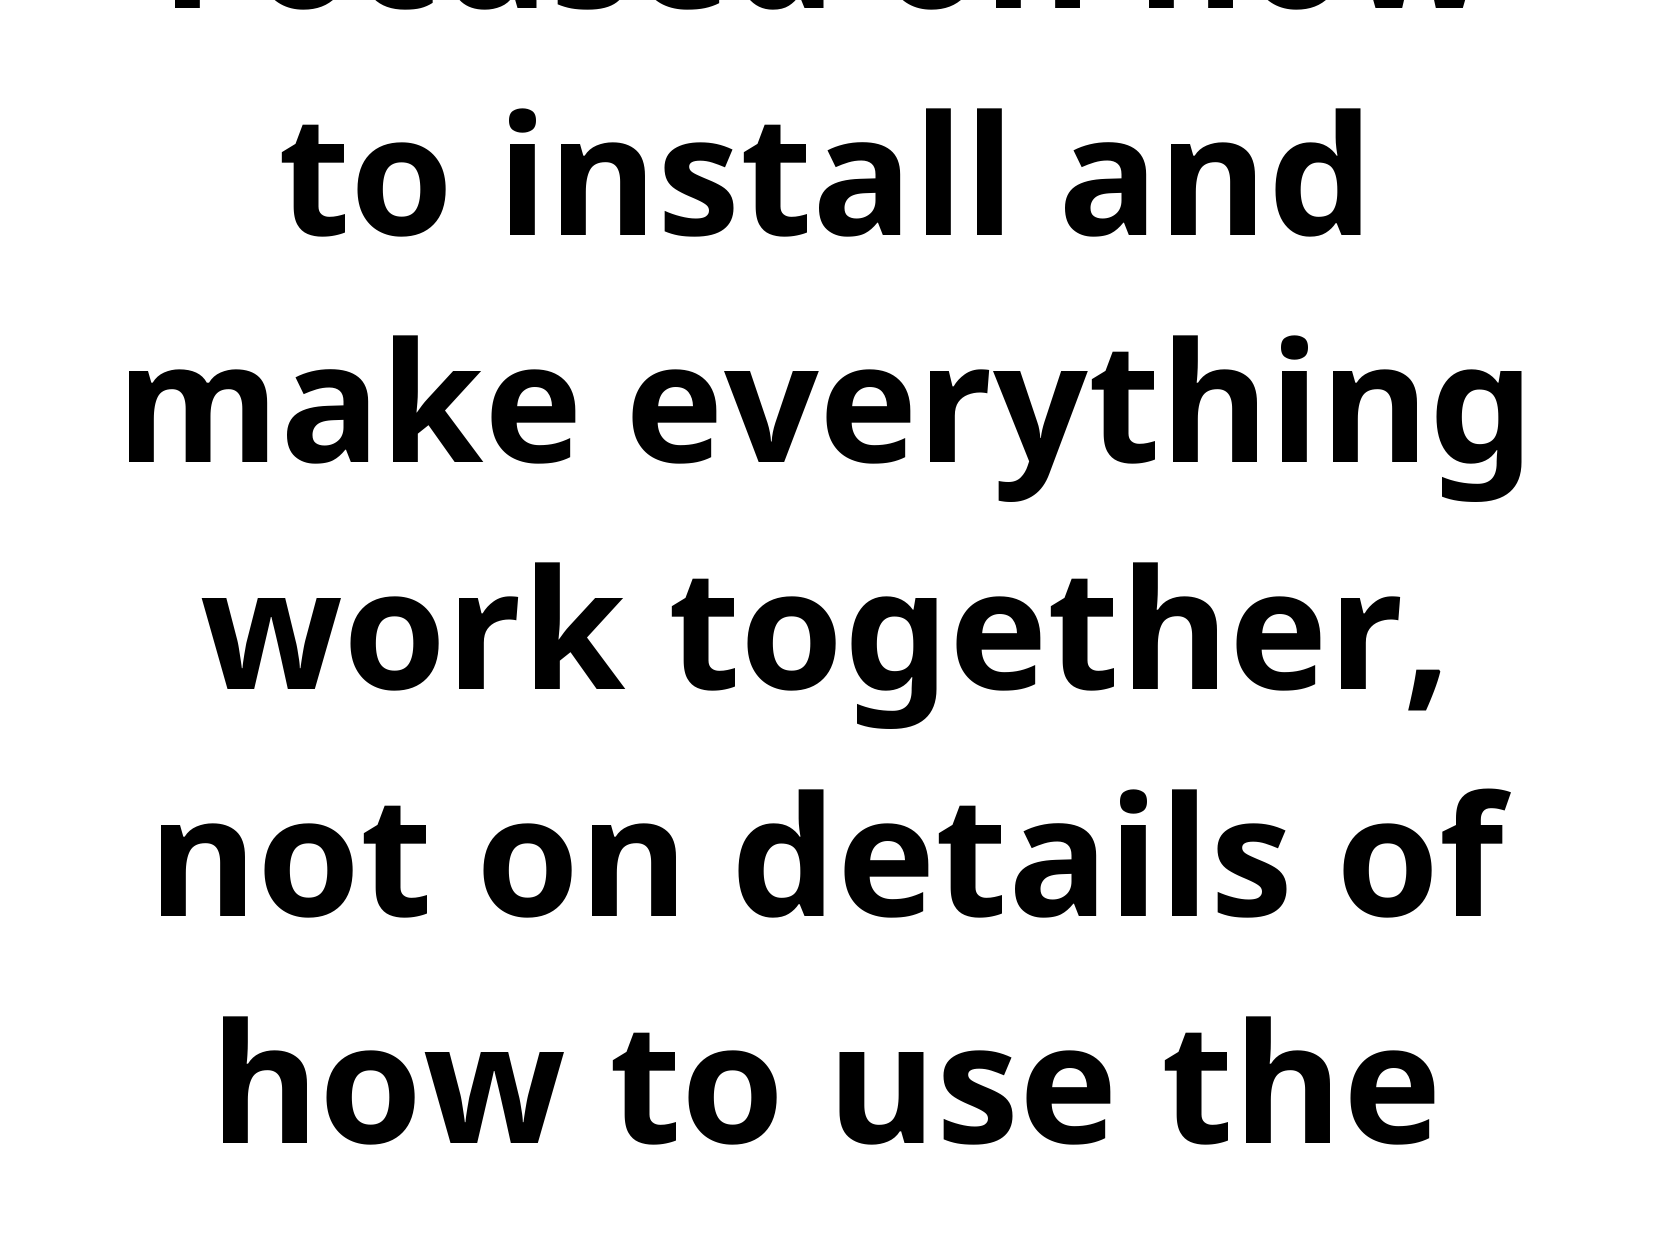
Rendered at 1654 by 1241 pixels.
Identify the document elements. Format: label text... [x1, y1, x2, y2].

title Focused on how to install and make everything work together, not on details of how to use the tools [82, 49, 1571, 1201]
